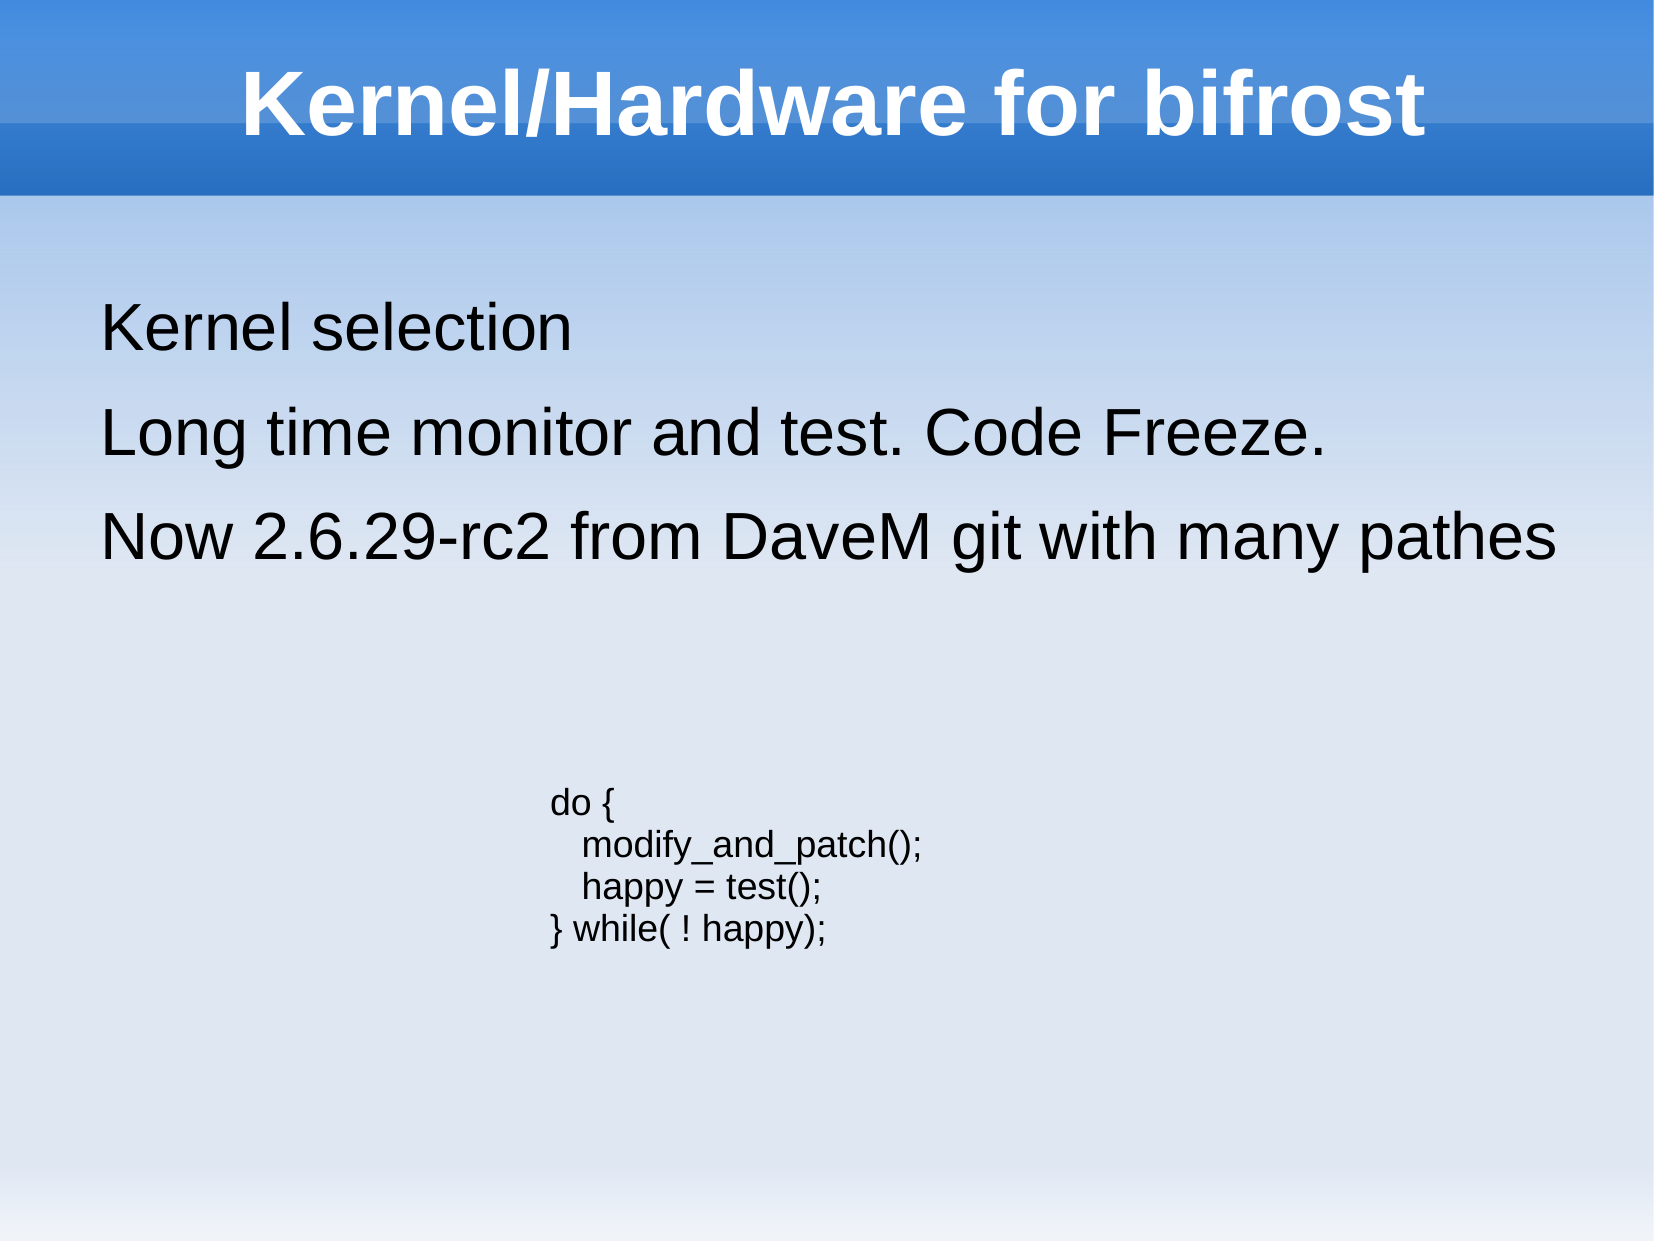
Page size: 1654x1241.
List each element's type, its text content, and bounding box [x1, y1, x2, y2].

title Kernel/Hardware for bifrost [76, 0, 1565, 208]
picture [0, 0, 1654, 1241]
list Kernel selection Long time monitor and test. Code Freeze. Now 2.6.29-rc2 from DaveM git with many pathes [82, 290, 1571, 1109]
text_box do { modify_and_patch(); happy = test(); } while( ! happy); [535, 774, 938, 976]
